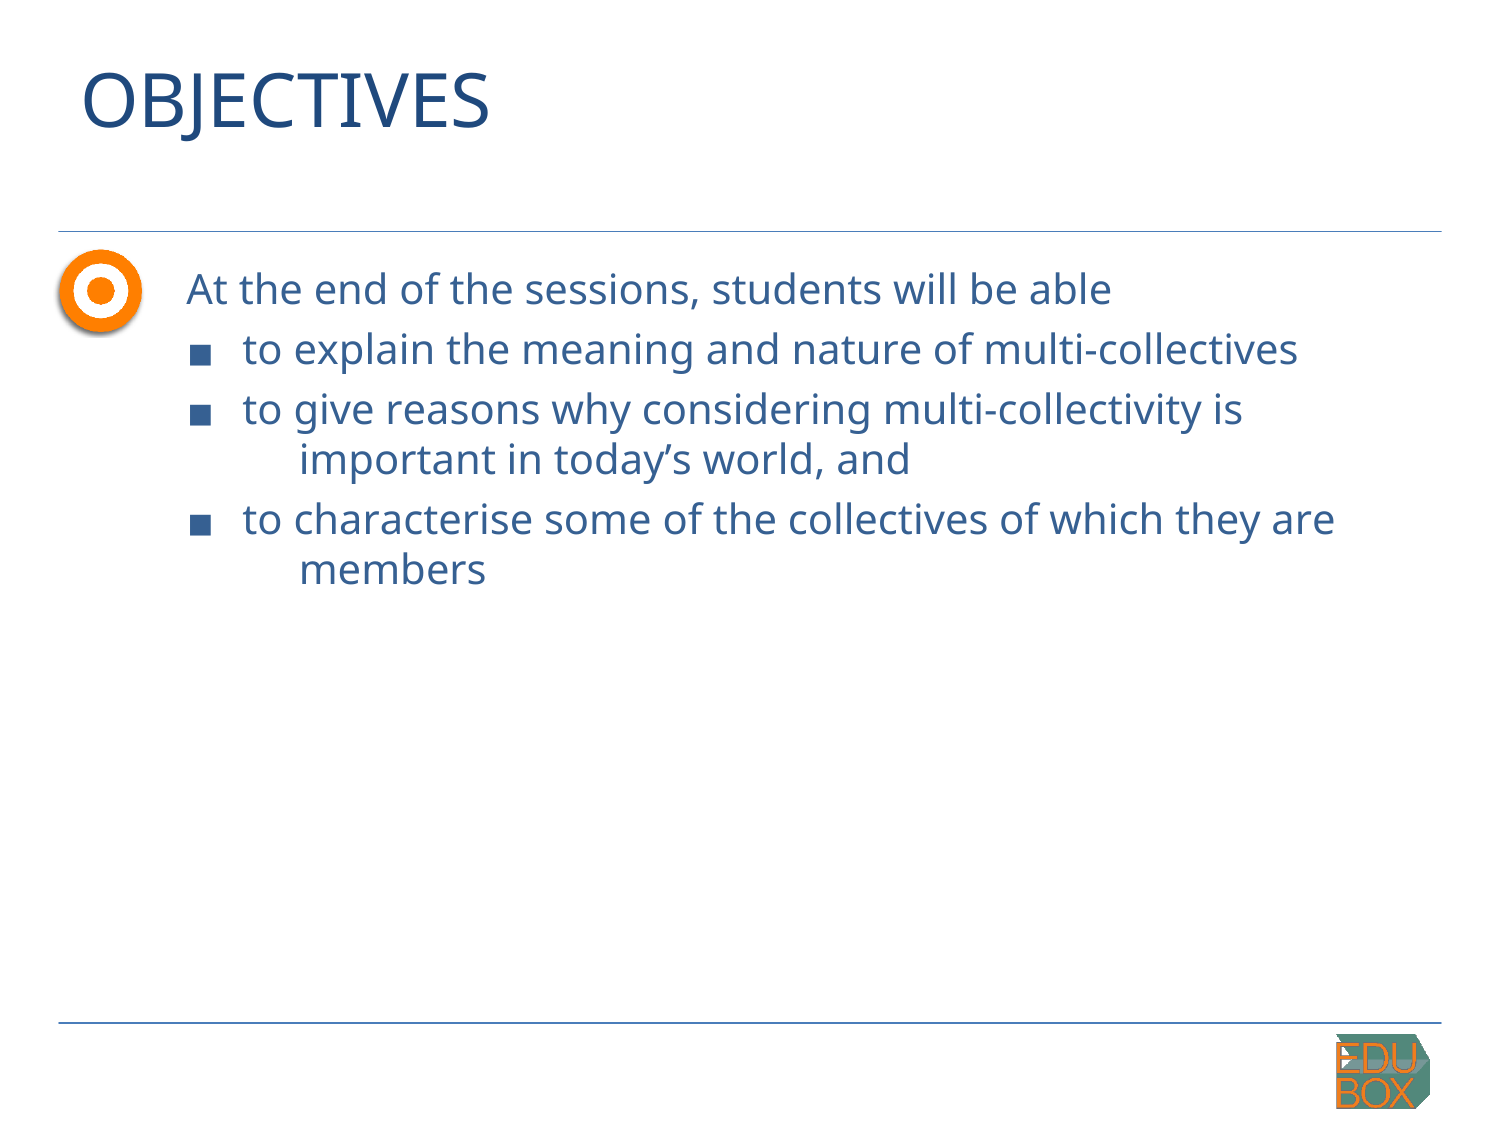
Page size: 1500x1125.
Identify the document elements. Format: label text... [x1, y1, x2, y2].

picture [53, 243, 148, 338]
list At the end of the sessions, students will be able to explain the meaning and nature of multi-collectives to give reasons why considering multi-collectivity is important in today’s world, and to characterise some of the collectives of which they are members [171, 255, 1436, 1005]
picture [1328, 1028, 1437, 1114]
title OBJECTIVES [64, 42, 1040, 153]
